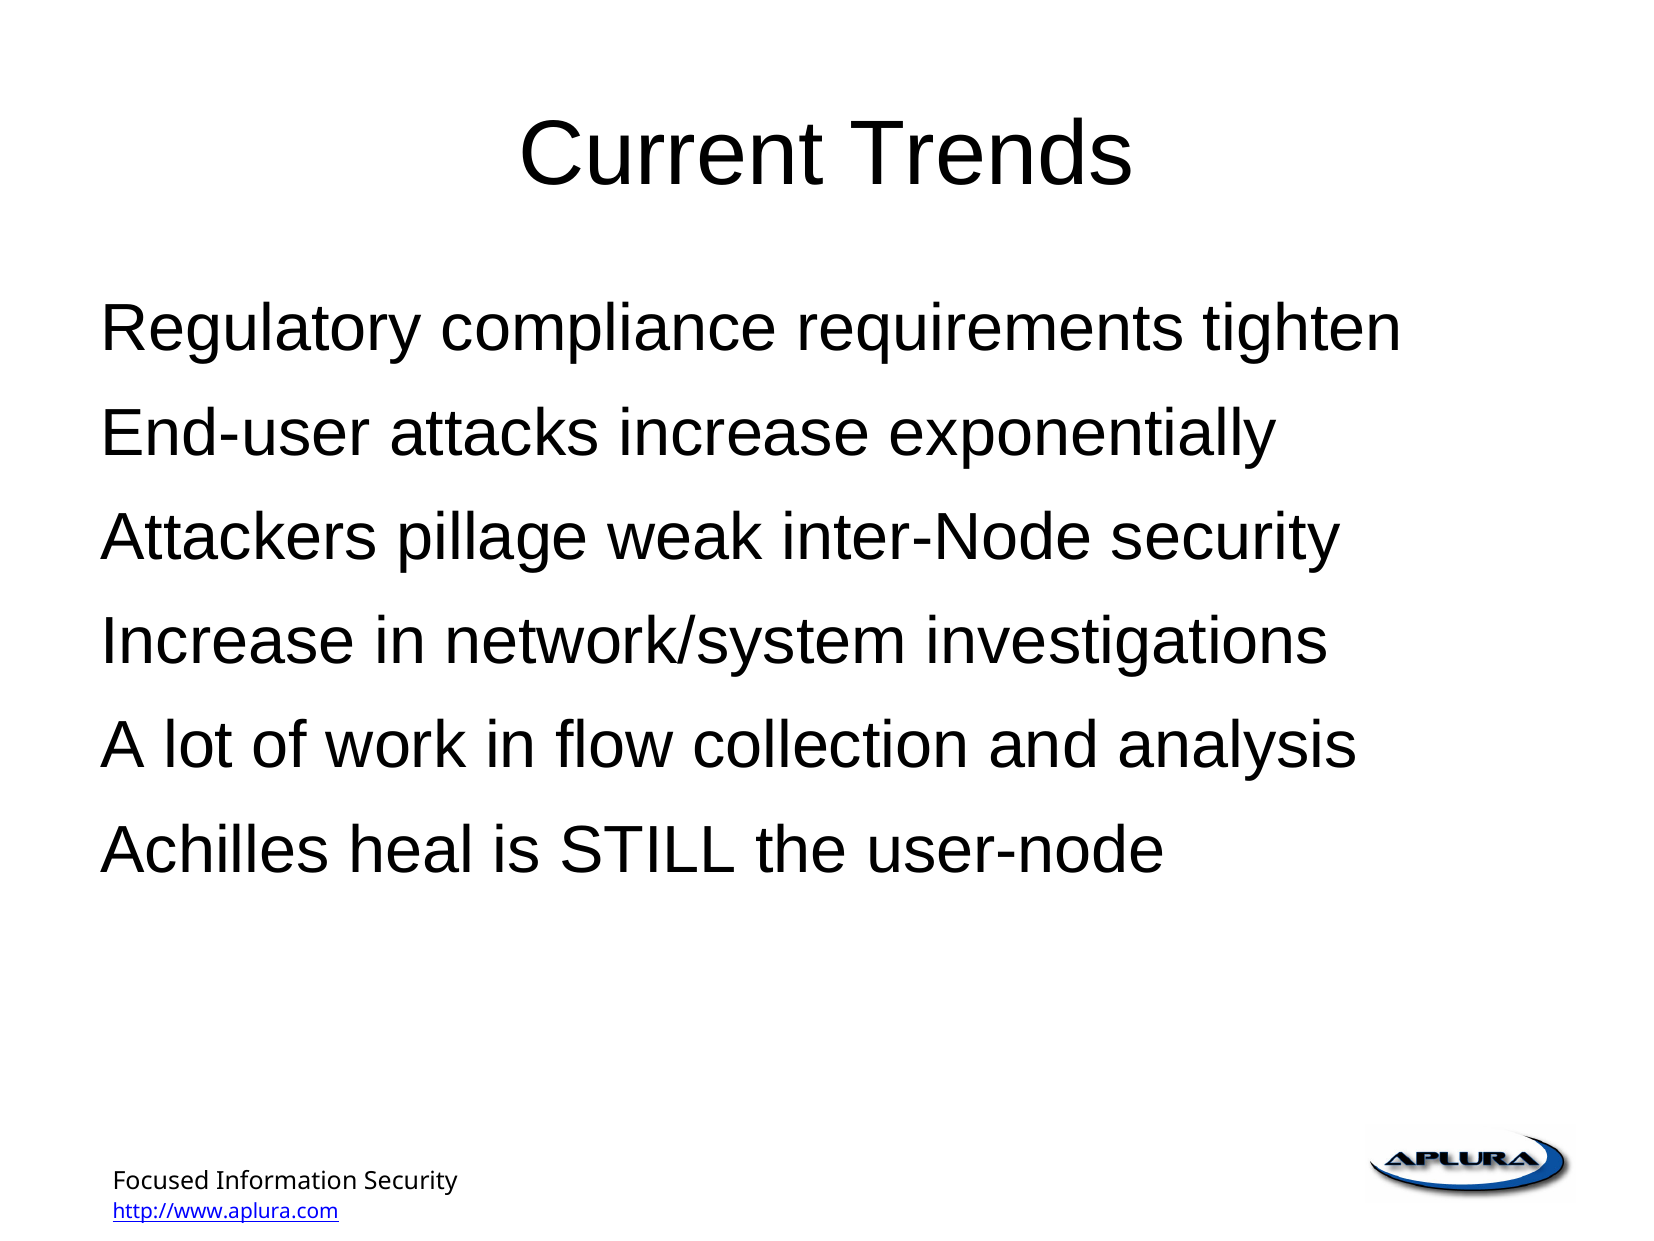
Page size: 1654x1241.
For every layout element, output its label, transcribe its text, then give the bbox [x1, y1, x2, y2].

picture [1365, 1124, 1576, 1203]
title Current Trends [82, 56, 1571, 250]
list Regulatory compliance requirements tighten End-user attacks increase exponentially Attackers pillage weak inter-Node security Increase in network/system investigations A lot of work in flow collection and analysis Achilles heal is STILL the user-node [82, 290, 1571, 1109]
